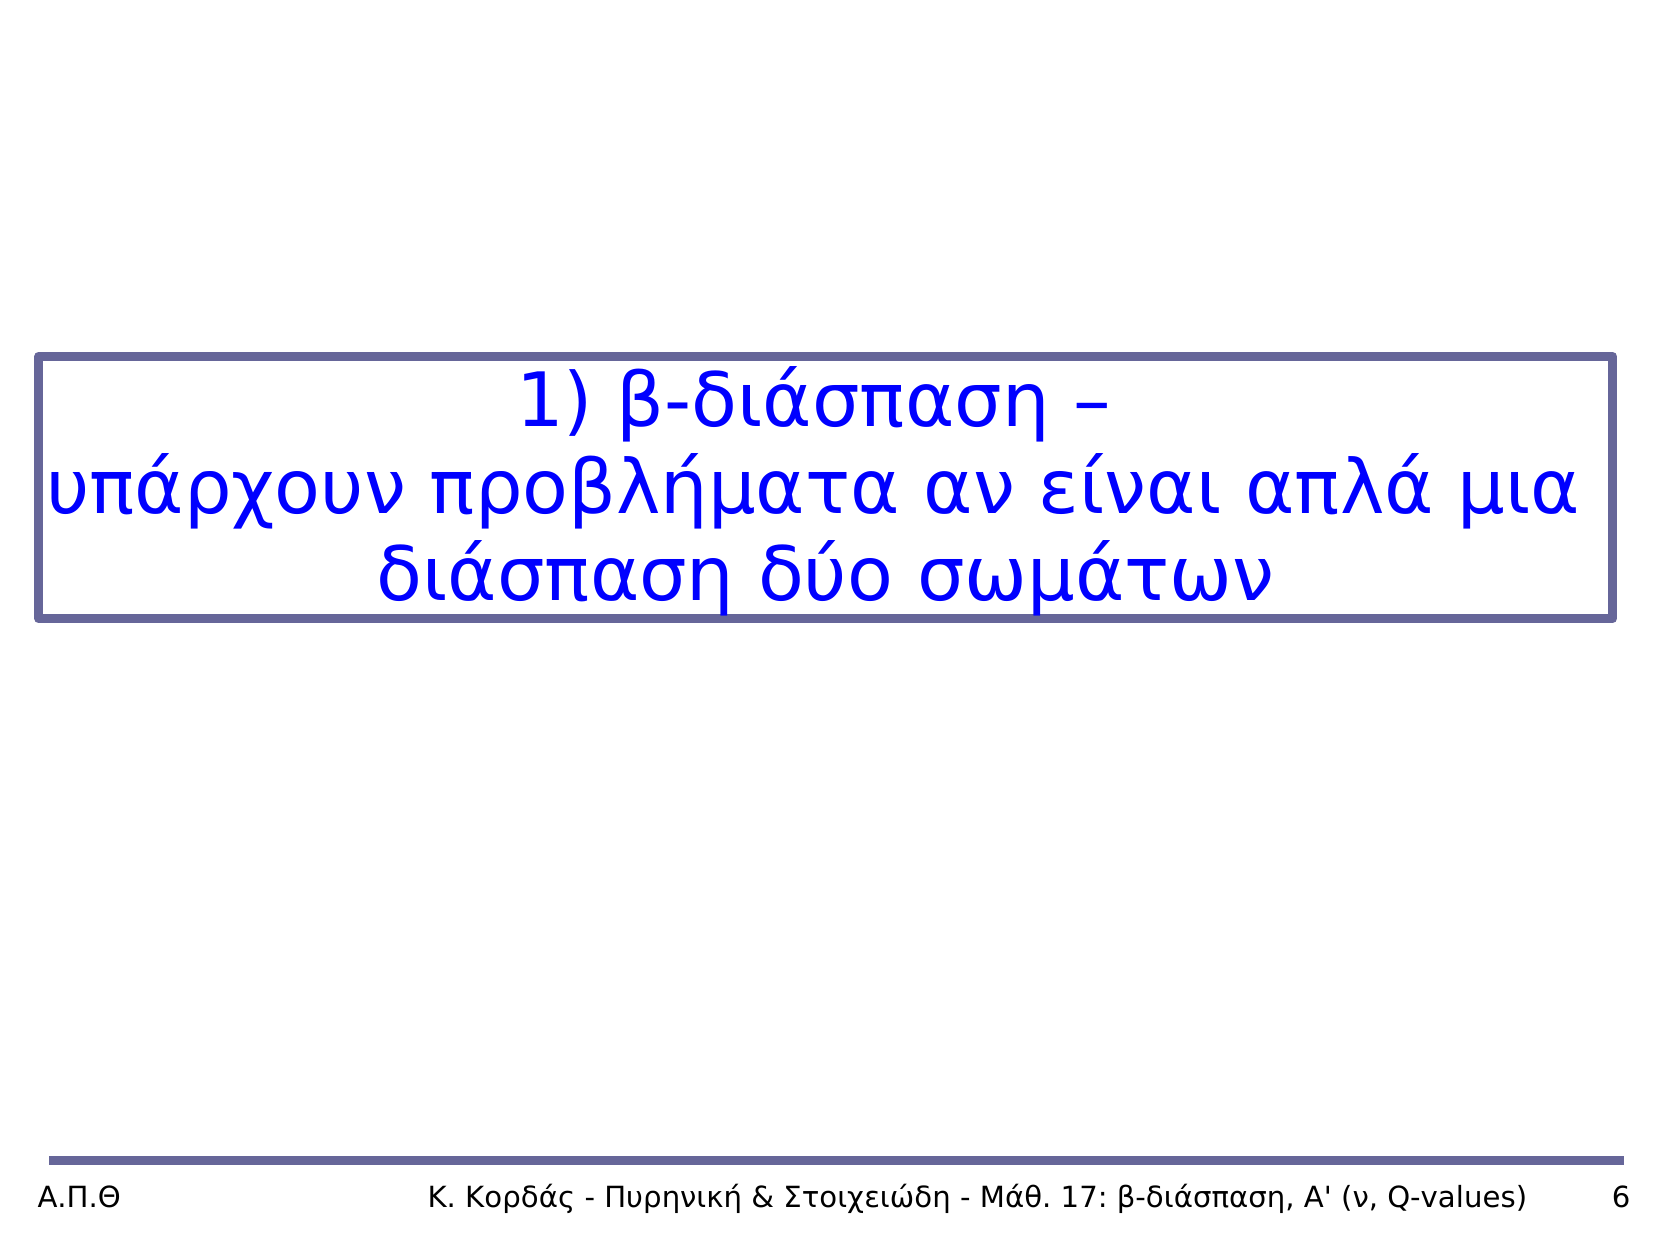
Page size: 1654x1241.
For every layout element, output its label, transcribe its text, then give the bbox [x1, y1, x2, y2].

title 1) β-διάσπαση – υπάρχουν προβλήματα αν είναι απλά μια διάσπαση δύο σωμάτων [38, 356, 1613, 619]
